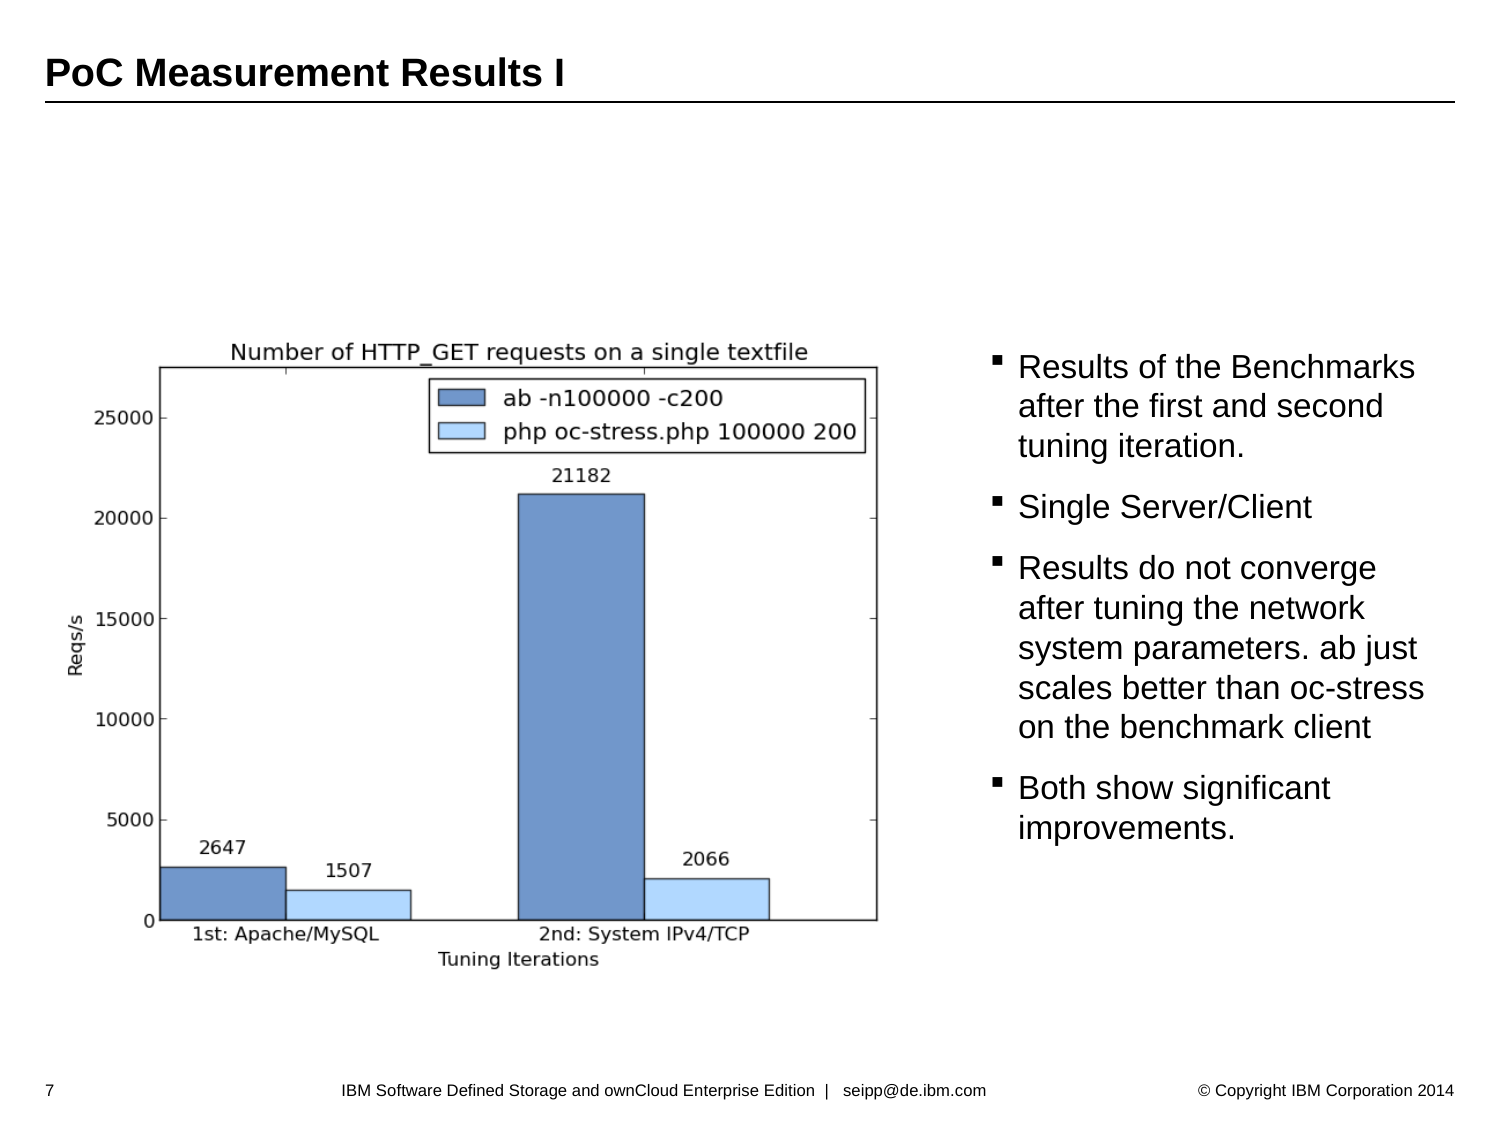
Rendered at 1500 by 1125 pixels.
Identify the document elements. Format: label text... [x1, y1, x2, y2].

picture [45, 299, 970, 990]
list Results of the Benchmarks after the first and second tuning iteration. Single Server/Client Results do not converge after tuning the network system parameters. ab just scales better than oc-stress on the benchmark client Both show significant improvements. [975, 337, 1455, 1005]
title PoC Measurement Results I [29, 44, 1455, 99]
